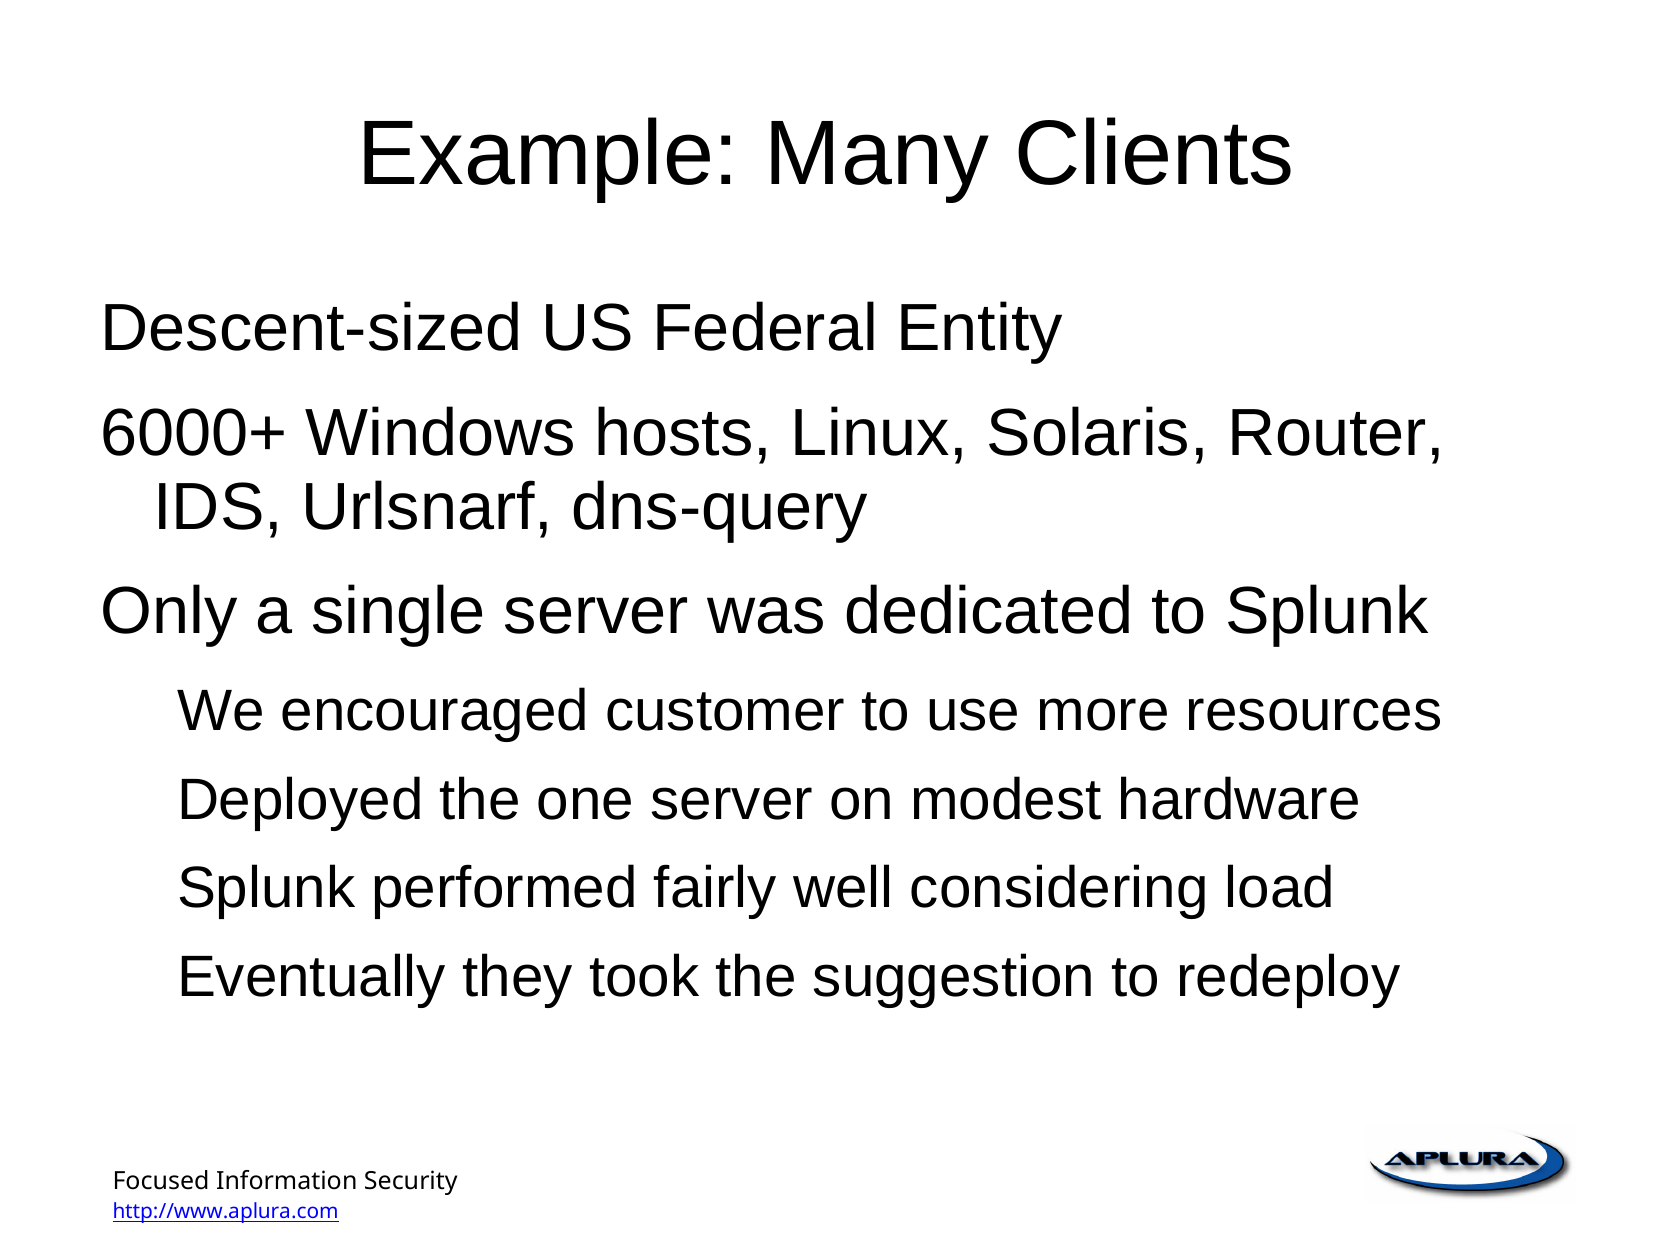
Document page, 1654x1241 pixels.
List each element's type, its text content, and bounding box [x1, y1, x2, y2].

picture [1365, 1124, 1576, 1203]
title Example: Many Clients [82, 56, 1571, 250]
list Descent-sized US Federal Entity 6000+ Windows hosts, Linux, Solaris, Router, IDS, Urlsnarf, dns-query Only a single server was dedicated to Splunk We encouraged customer to use more resources Deployed the one server on modest hardware Splunk performed fairly well considering load Eventually they took the suggestion to redeploy [82, 290, 1571, 1094]
